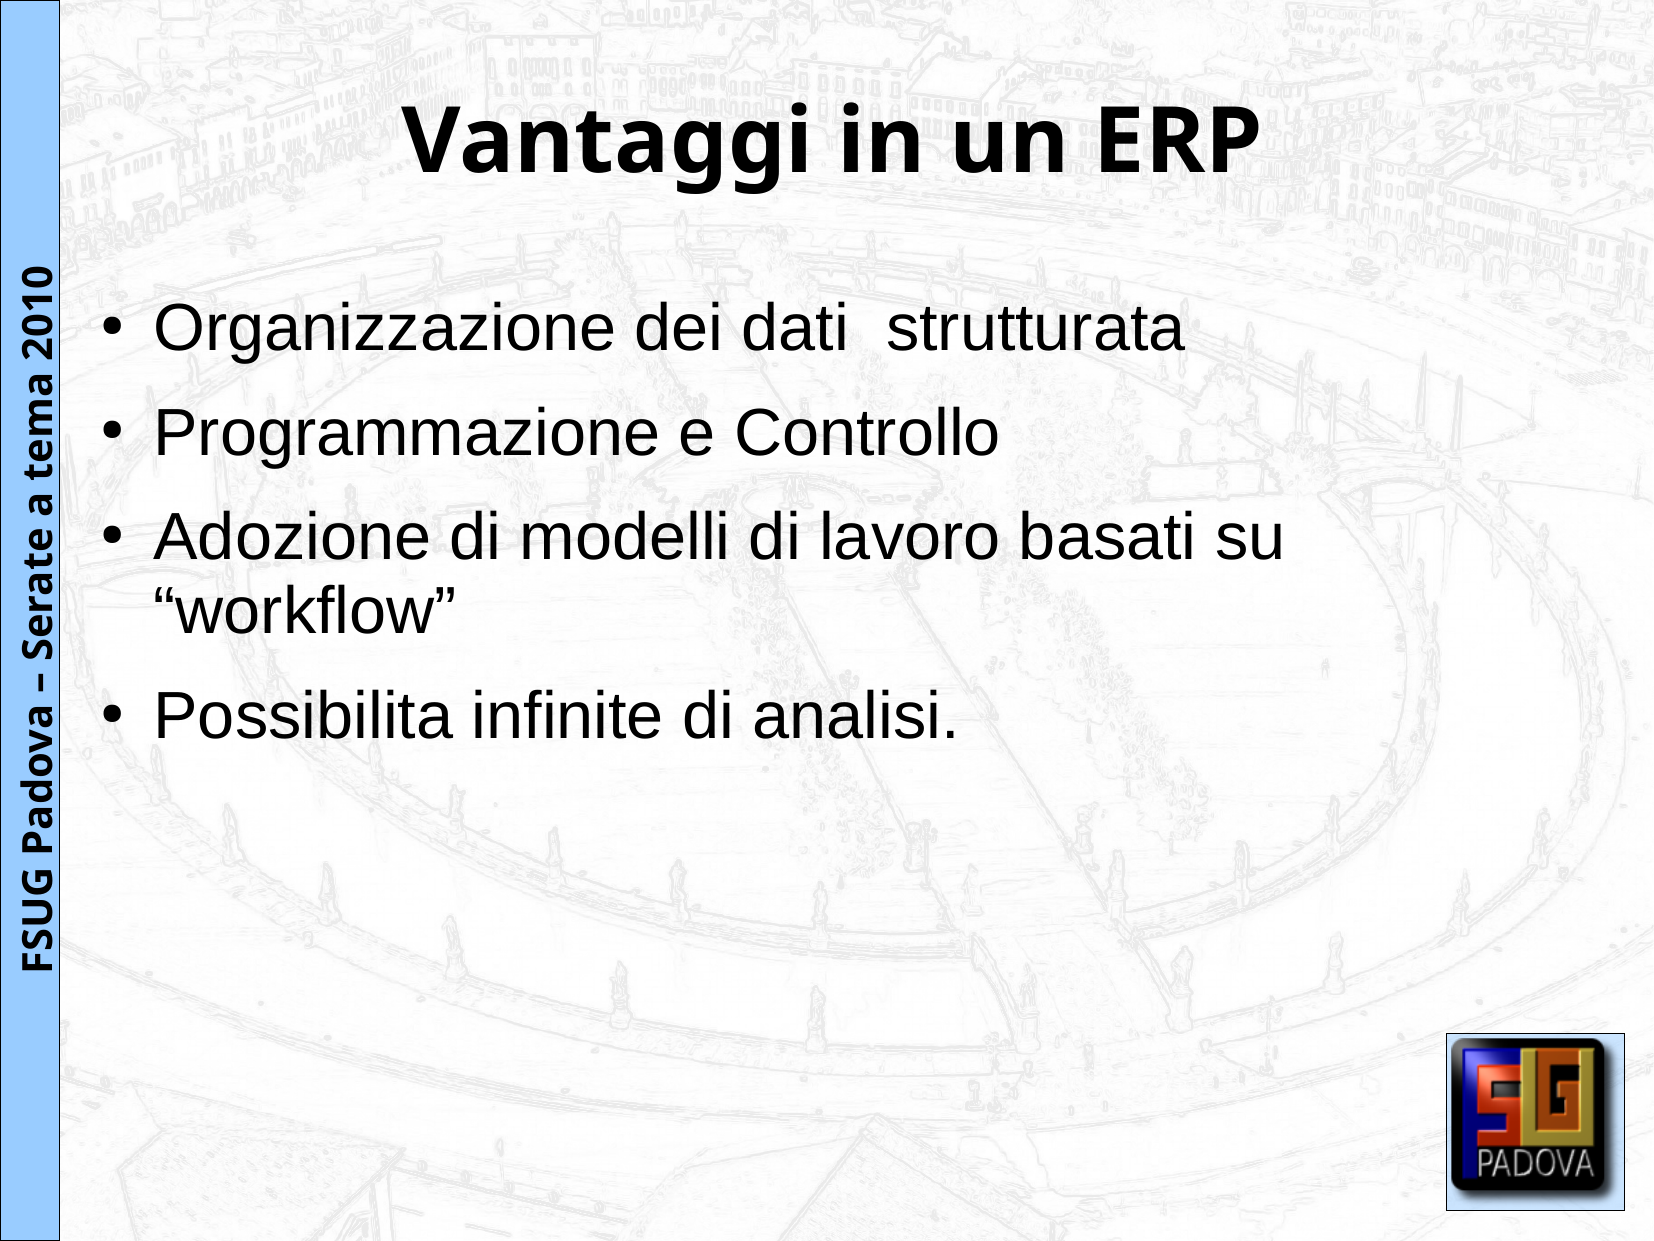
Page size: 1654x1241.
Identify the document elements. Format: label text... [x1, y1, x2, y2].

picture [60, 0, 1654, 1241]
title Vantaggi in un ERP [88, 33, 1577, 241]
list Organizzazione dei dati strutturata Programmazione e Controllo Adozione di modelli di lavoro basati su “workflow” Possibilita infinite di analisi. [82, 290, 1571, 1109]
text_box FSUG Padova – Serate a tema 2010 [0, 0, 60, 1241]
